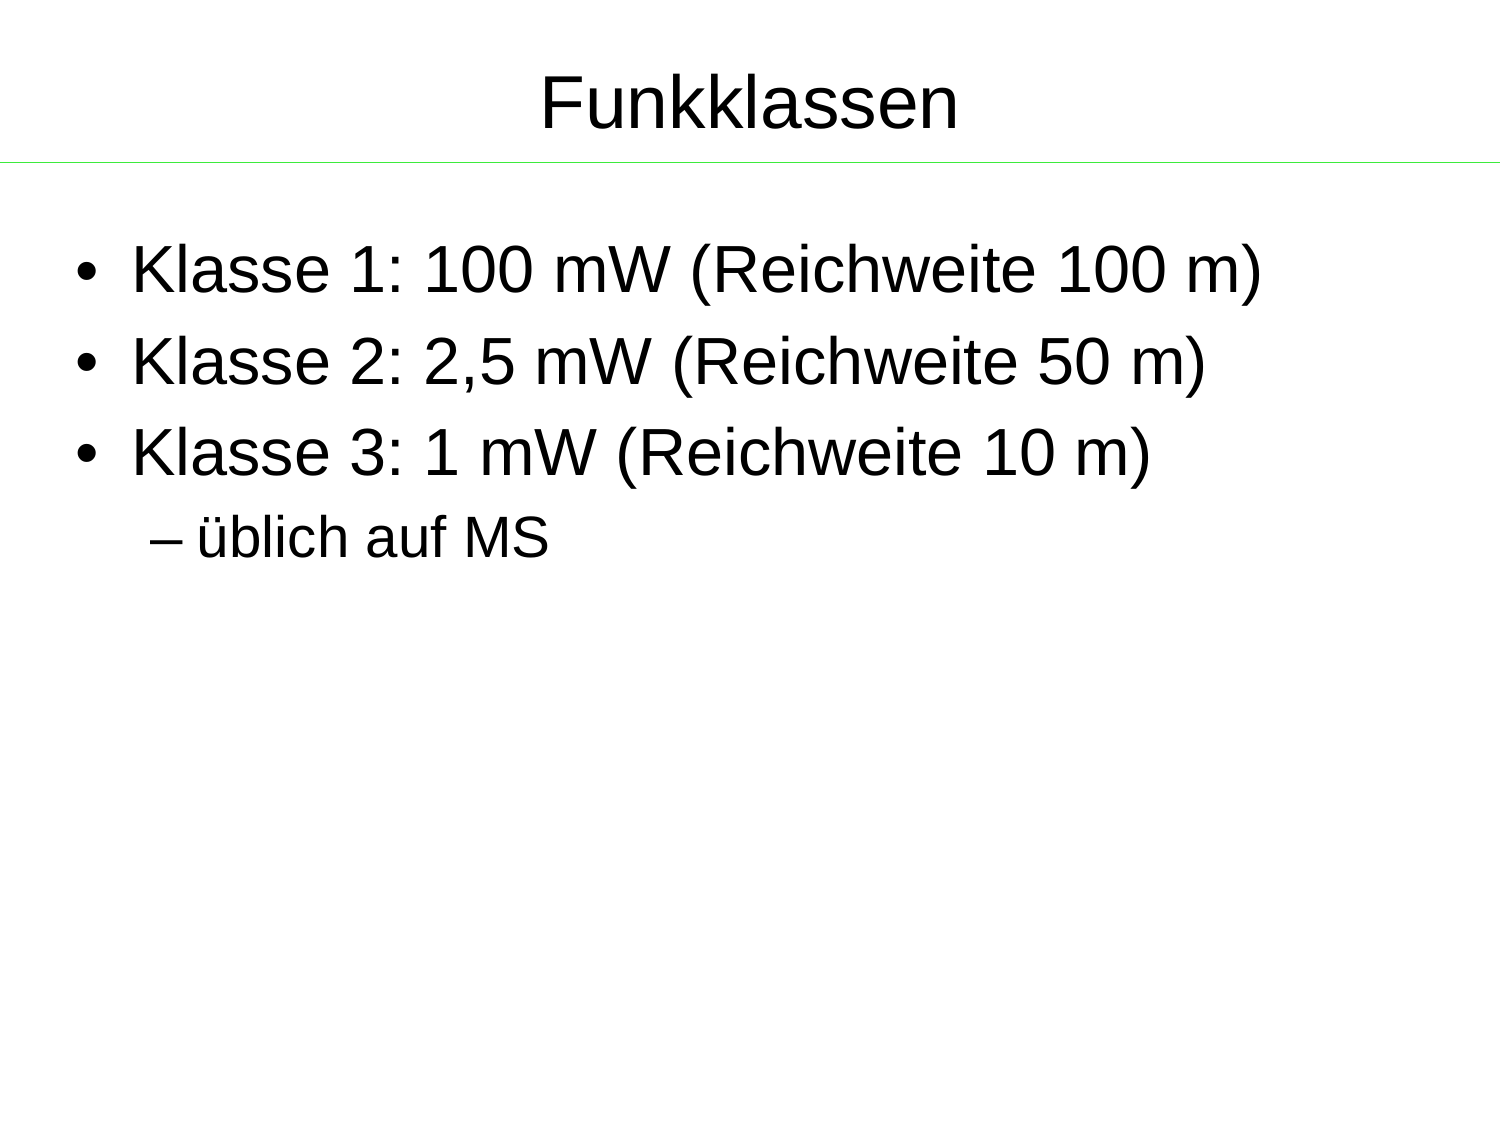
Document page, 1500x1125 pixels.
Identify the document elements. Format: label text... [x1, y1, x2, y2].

list Klasse 1: 100 mW (Reichweite 100 m) Klasse 2: 2,5 mW (Reichweite 50 m) Klasse 3: 1 mW (Reichweite 10 m) üblich auf MS [75, 232, 1426, 1001]
title Funkklassen [75, 49, 1426, 156]
